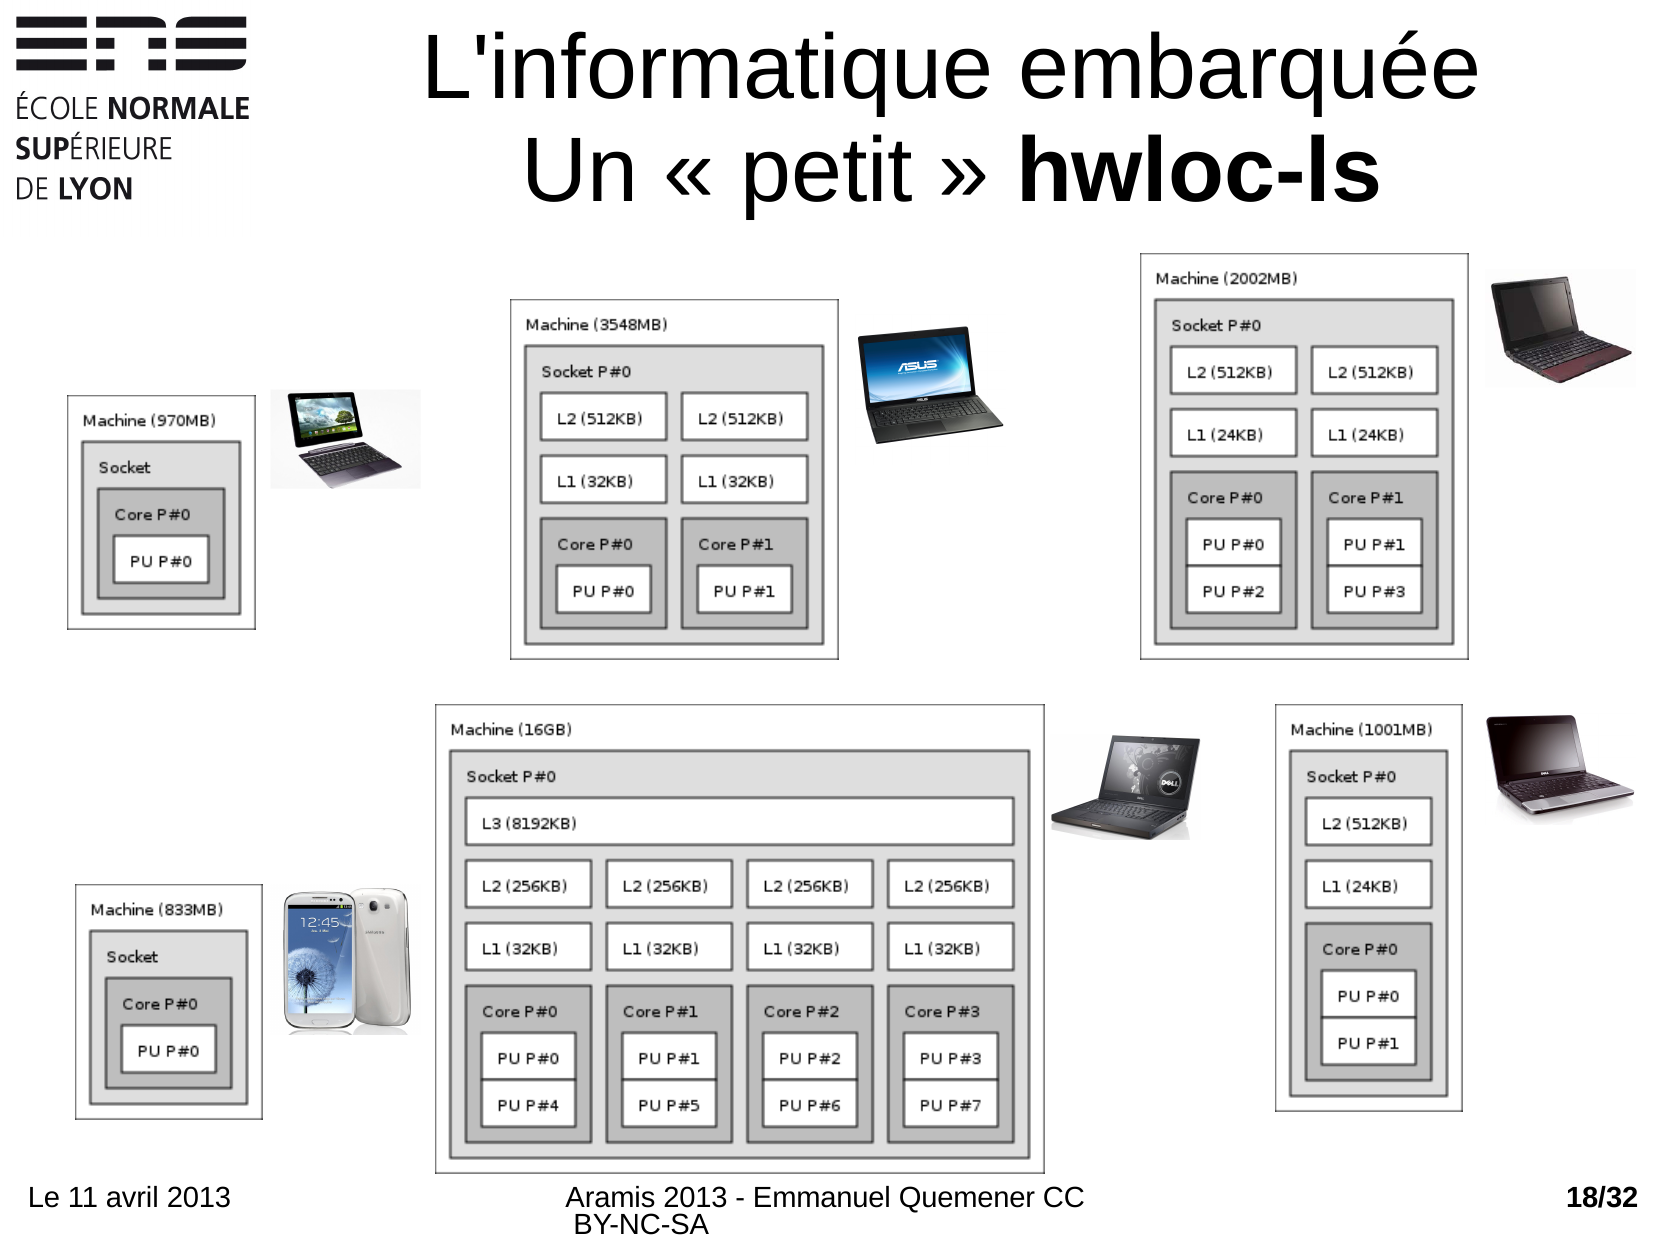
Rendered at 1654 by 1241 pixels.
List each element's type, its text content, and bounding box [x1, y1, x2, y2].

picture [435, 704, 1045, 1174]
picture [1485, 254, 1636, 406]
title L'informatique embarquée Un « petit » hwloc-ls [250, 0, 1654, 237]
picture [67, 395, 256, 631]
picture [1050, 734, 1201, 841]
picture [855, 314, 1006, 466]
picture [270, 389, 421, 489]
picture [1485, 713, 1636, 826]
picture [1140, 253, 1469, 661]
picture [510, 299, 839, 660]
picture [270, 884, 421, 1036]
picture [1275, 704, 1463, 1112]
picture [0, 0, 250, 237]
picture [75, 884, 263, 1120]
